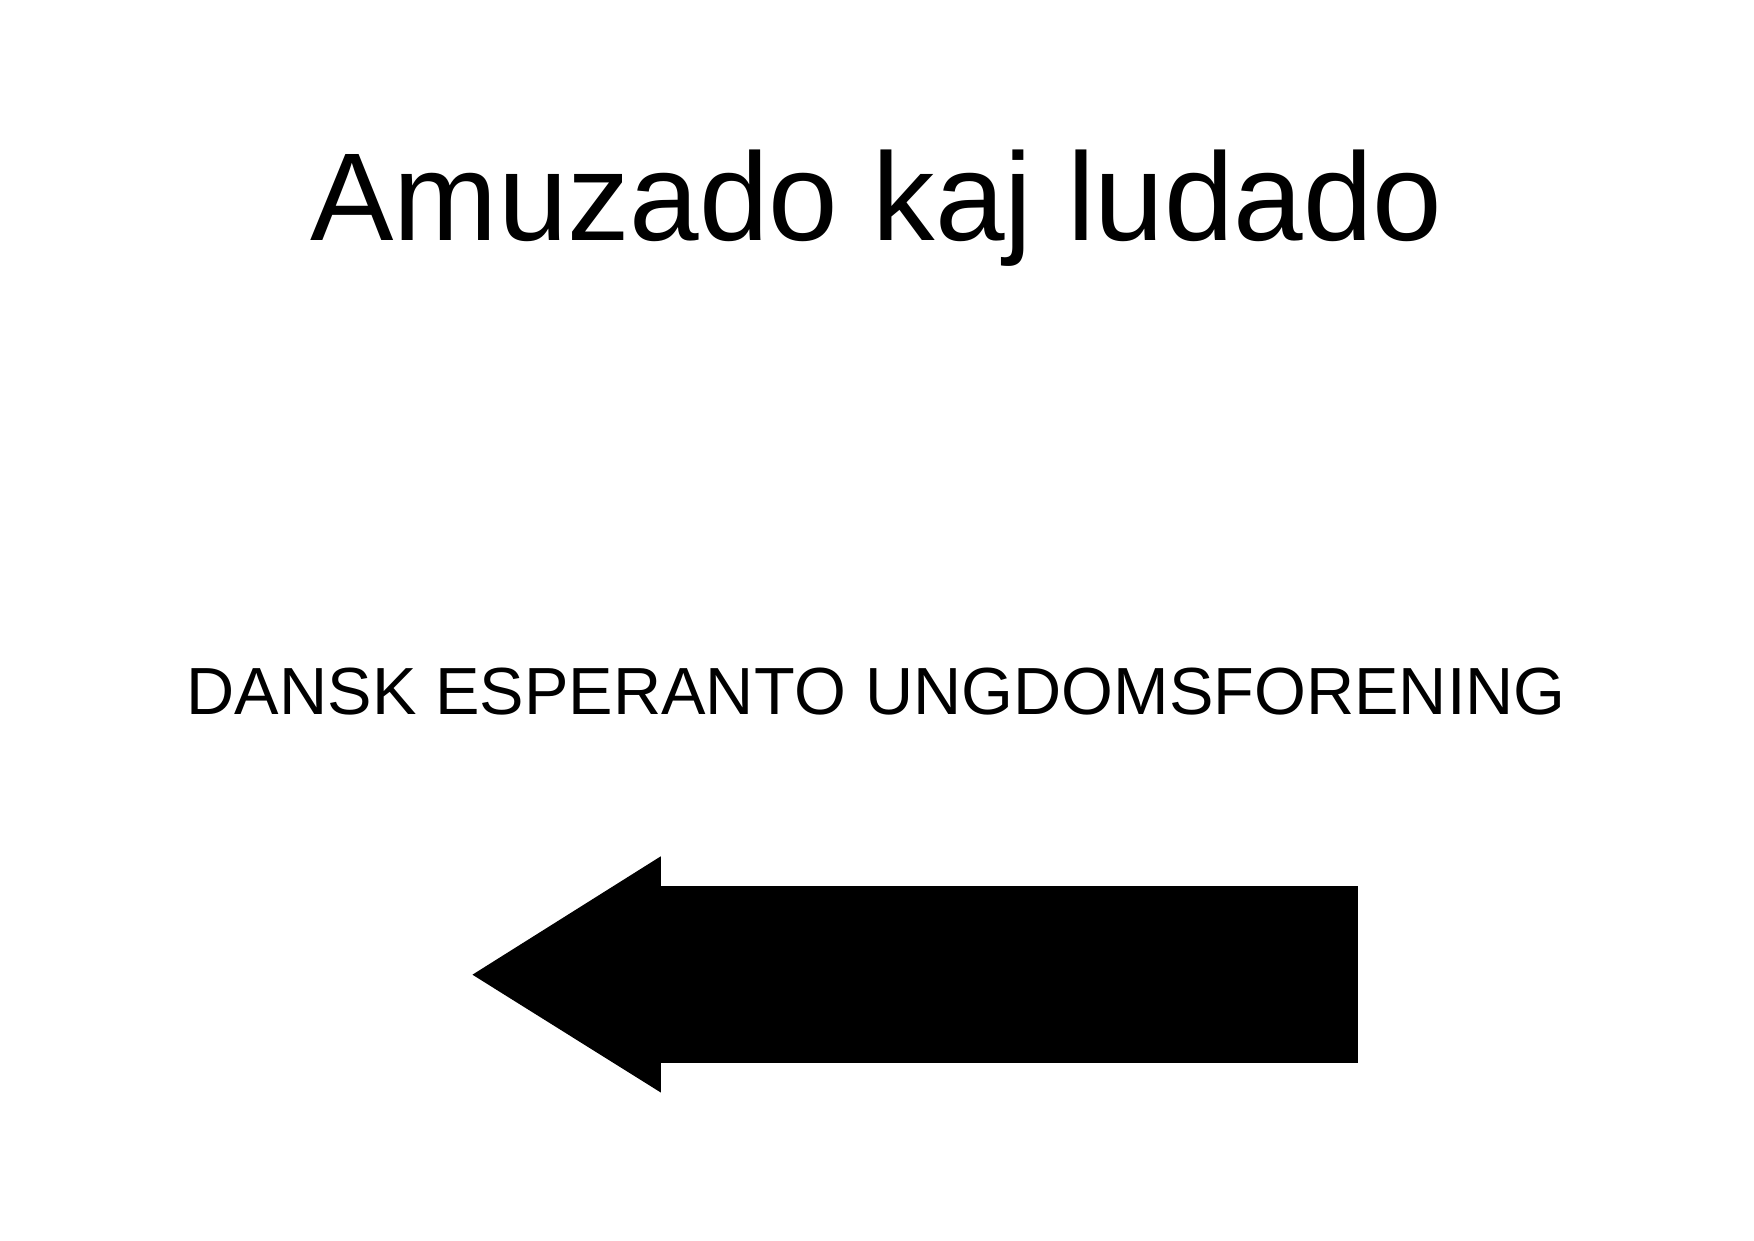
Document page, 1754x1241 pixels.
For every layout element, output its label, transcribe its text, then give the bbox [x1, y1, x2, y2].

title Amuzado kaj ludado [140, 111, 1614, 284]
subtitle DANSK ESPERANTO UNGDOMSFORENING [140, 328, 1614, 1055]
